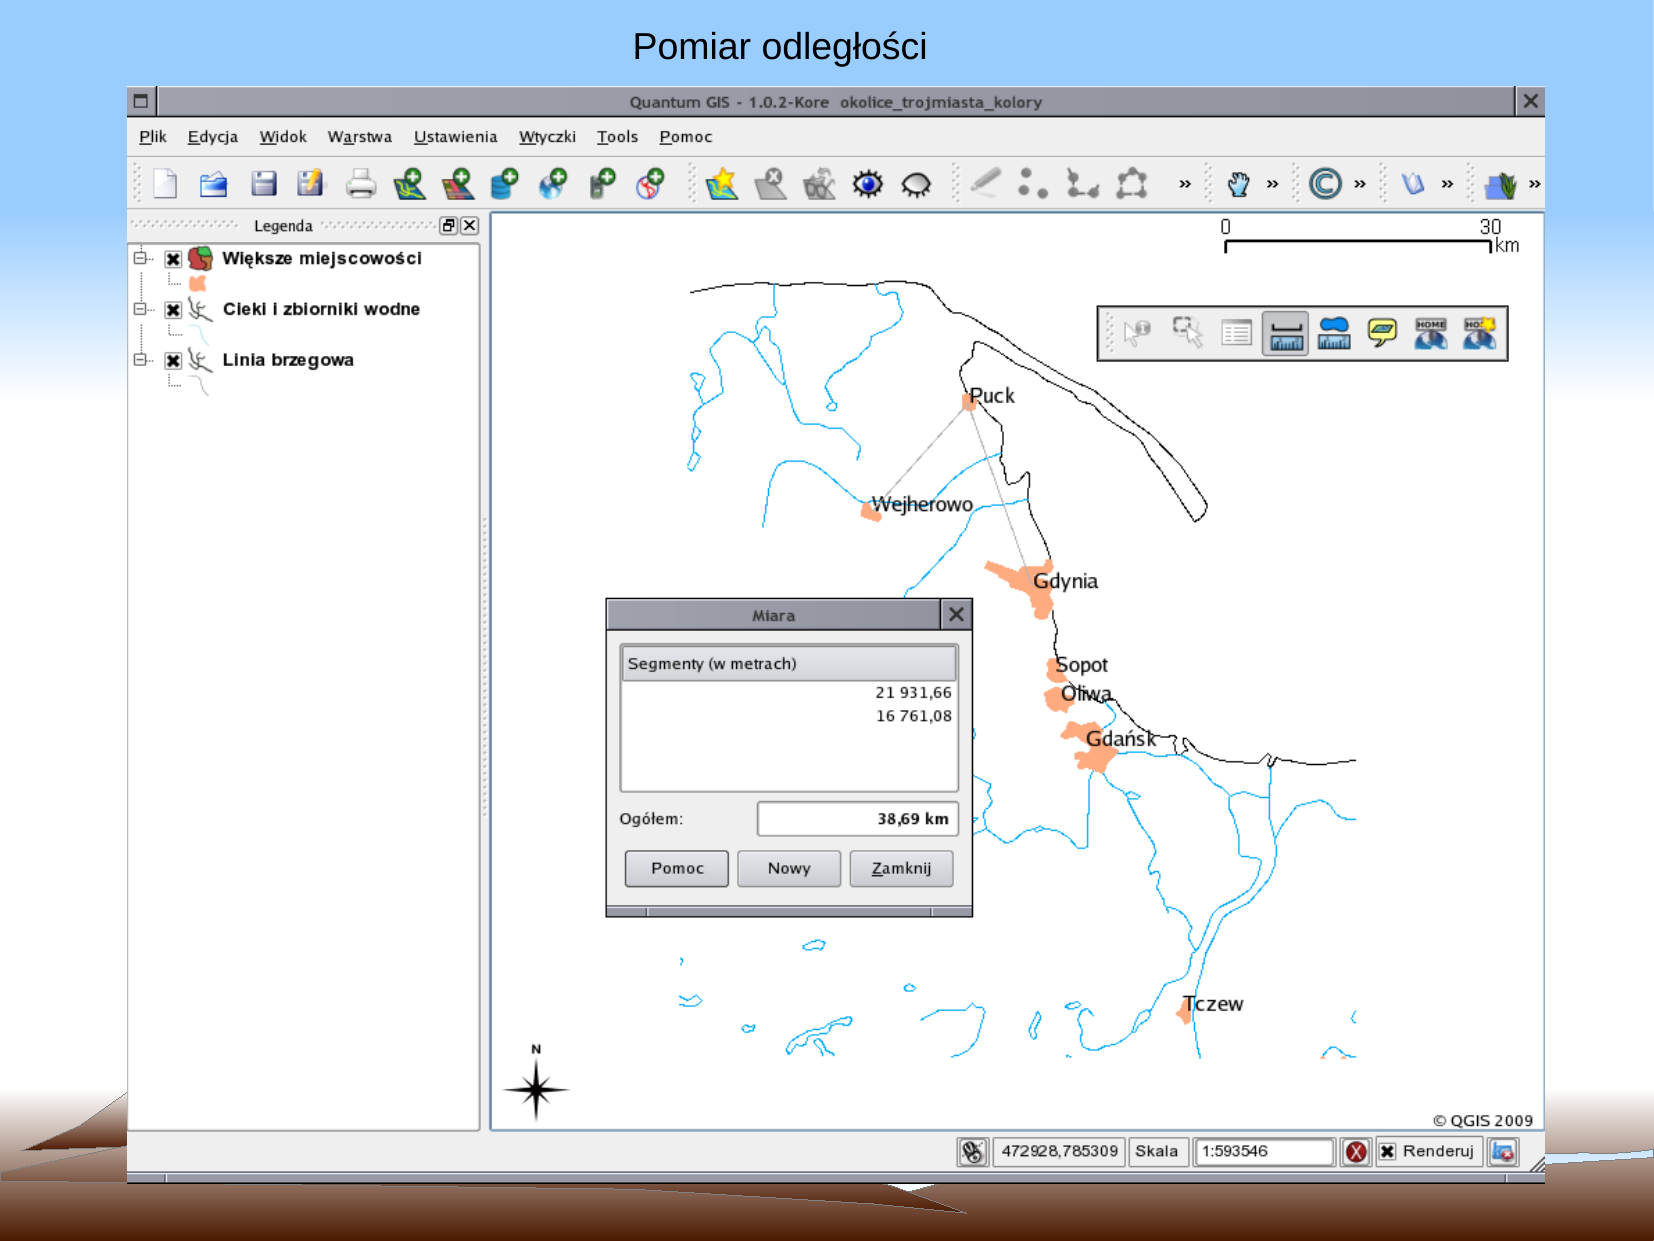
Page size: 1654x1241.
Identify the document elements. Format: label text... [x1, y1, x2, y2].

picture [127, 86, 1545, 1184]
text_box Pomiar odległości [617, 18, 945, 76]
